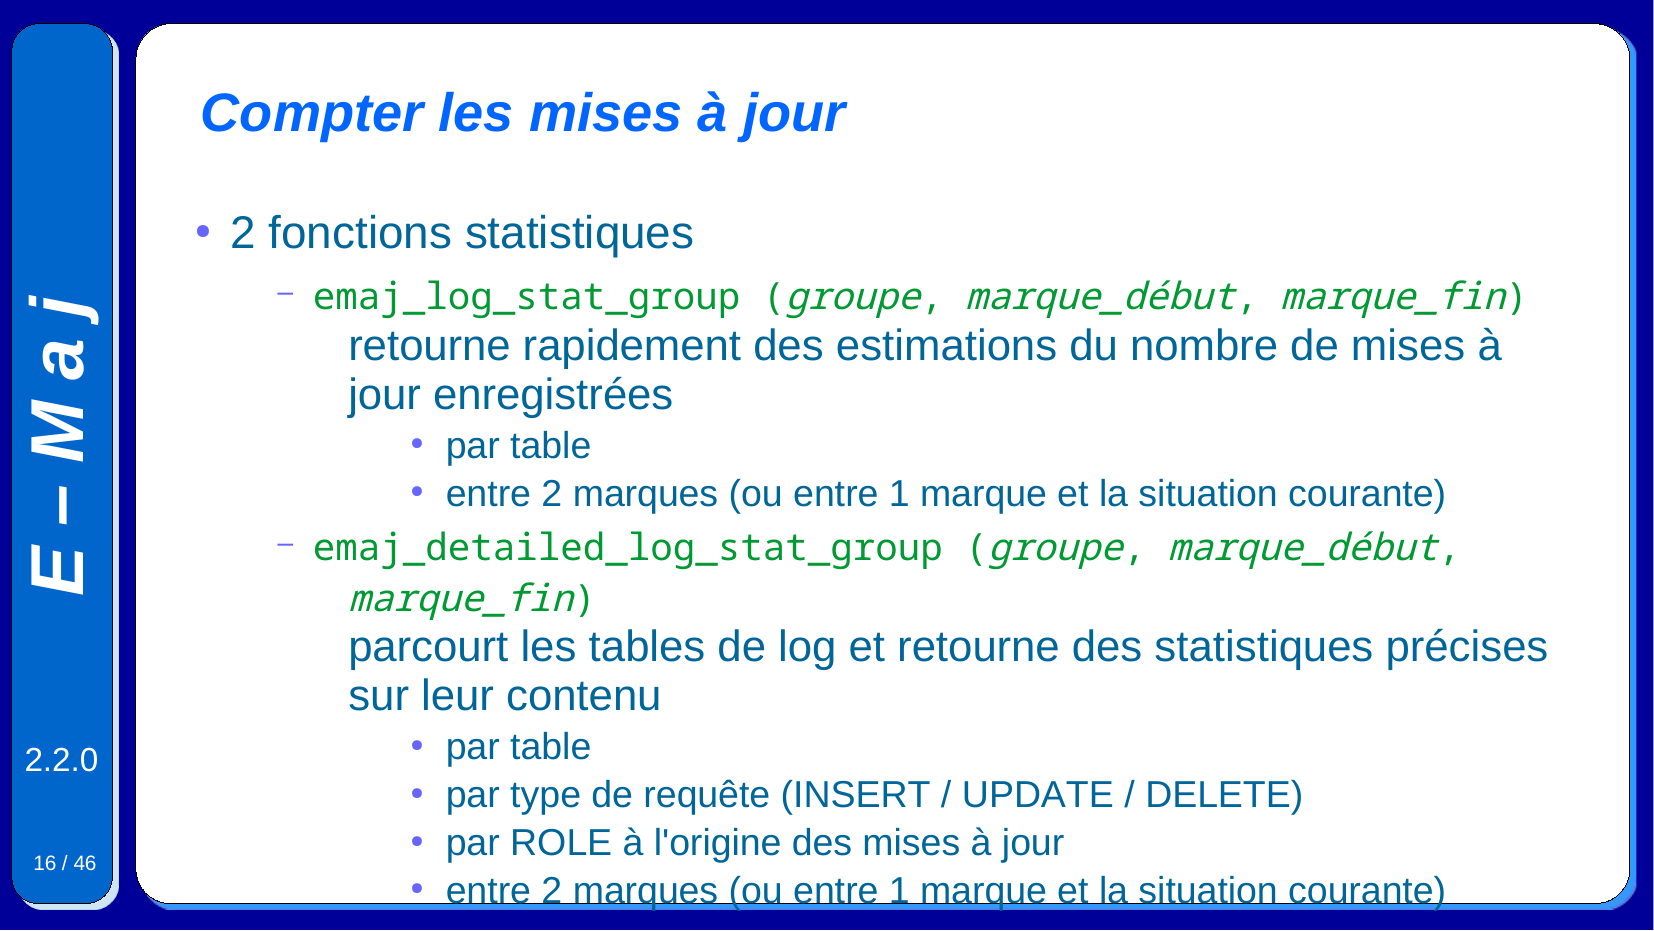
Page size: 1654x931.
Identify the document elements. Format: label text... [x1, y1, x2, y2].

list 2 fonctions statistiques emaj_log_stat_group (groupe, marque_début, marque_fin) retourne rapidement des estimations du nombre de mises à jour enregistrées par table entre 2 marques (ou entre 1 marque et la situation courante) emaj_detailed_log_stat_group (groupe, marque_début, marque_fin) parcourt les tables de log et retourne des statistiques précises sur leur contenu par table par type de requête (INSERT / UPDATE / DELETE) par ROLE à l'origine des mises à jour entre 2 marques (ou entre 1 marque et la situation courante) [177, 206, 1587, 889]
title Compter les mises à jour [200, 34, 1575, 191]
